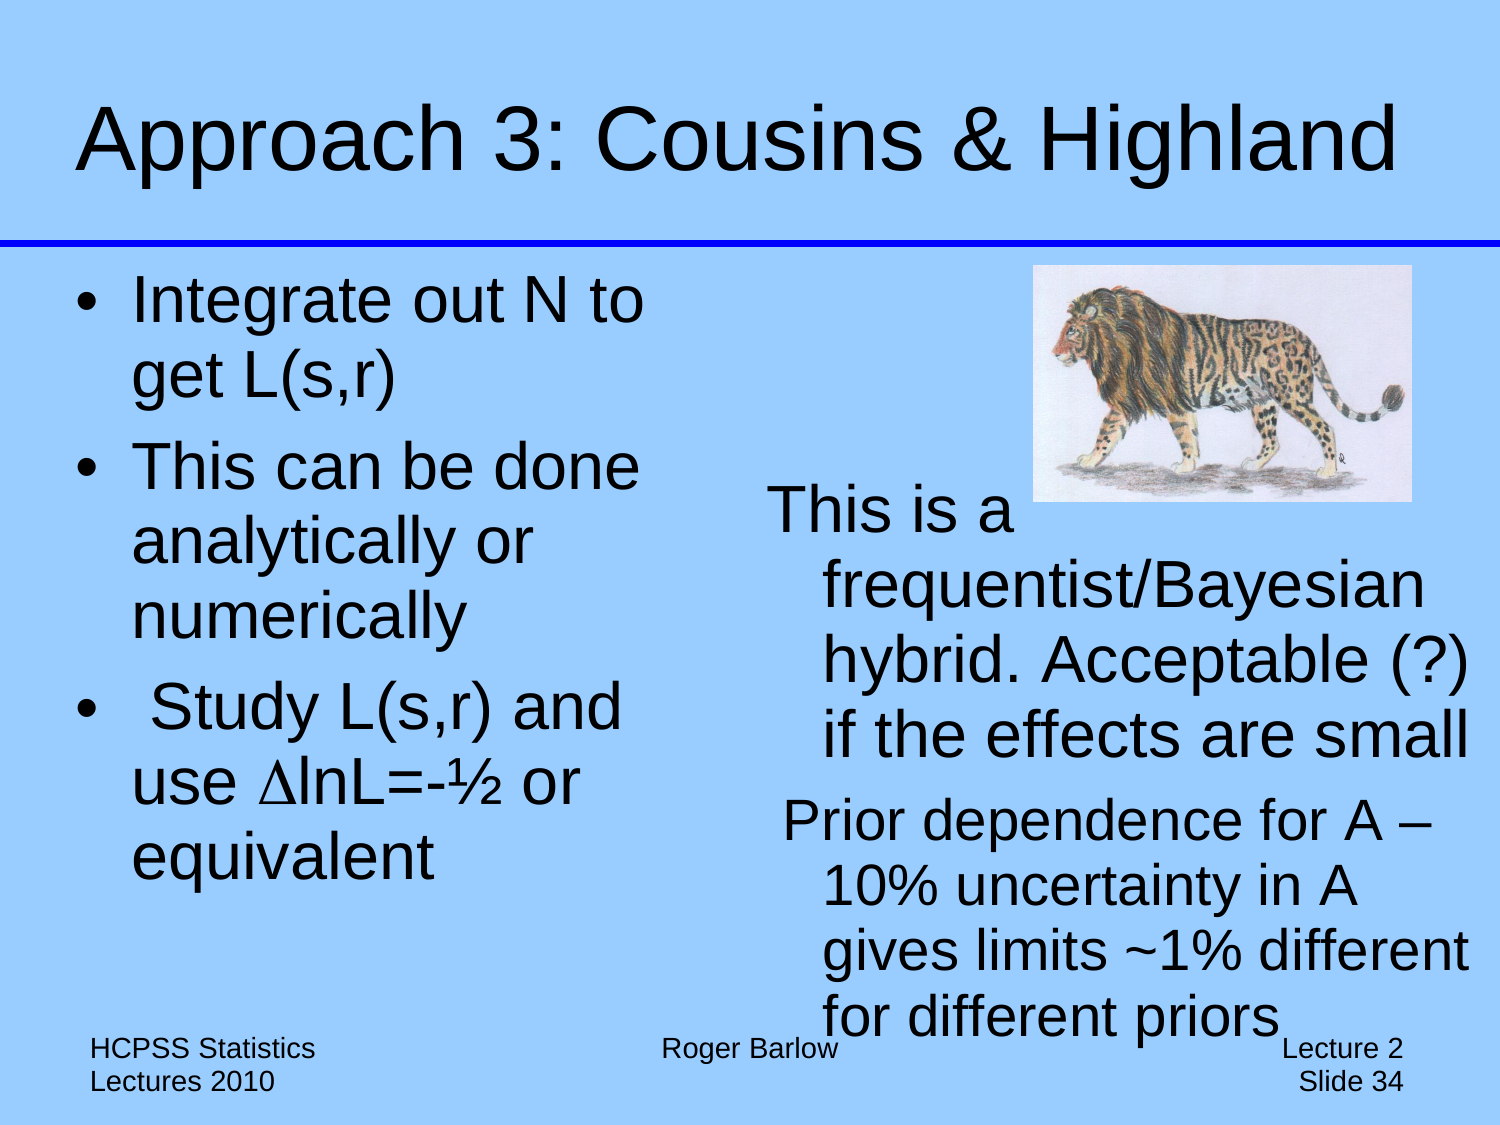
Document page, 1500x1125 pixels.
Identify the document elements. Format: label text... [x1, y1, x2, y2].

title Approach 3: Cousins & Highland [75, 45, 1426, 233]
list This is a frequentist/Bayesian hybrid. Acceptable (?) if the effects are small Prior dependence for A – 10% uncertainty in A gives limits ~1% different for different priors [766, 472, 1477, 1048]
list Integrate out N to get L(s,r) This can be done analytically or numerically Study L(s,r) and use lnL=-½ or equivalent [75, 262, 734, 1006]
picture [1033, 265, 1412, 502]
